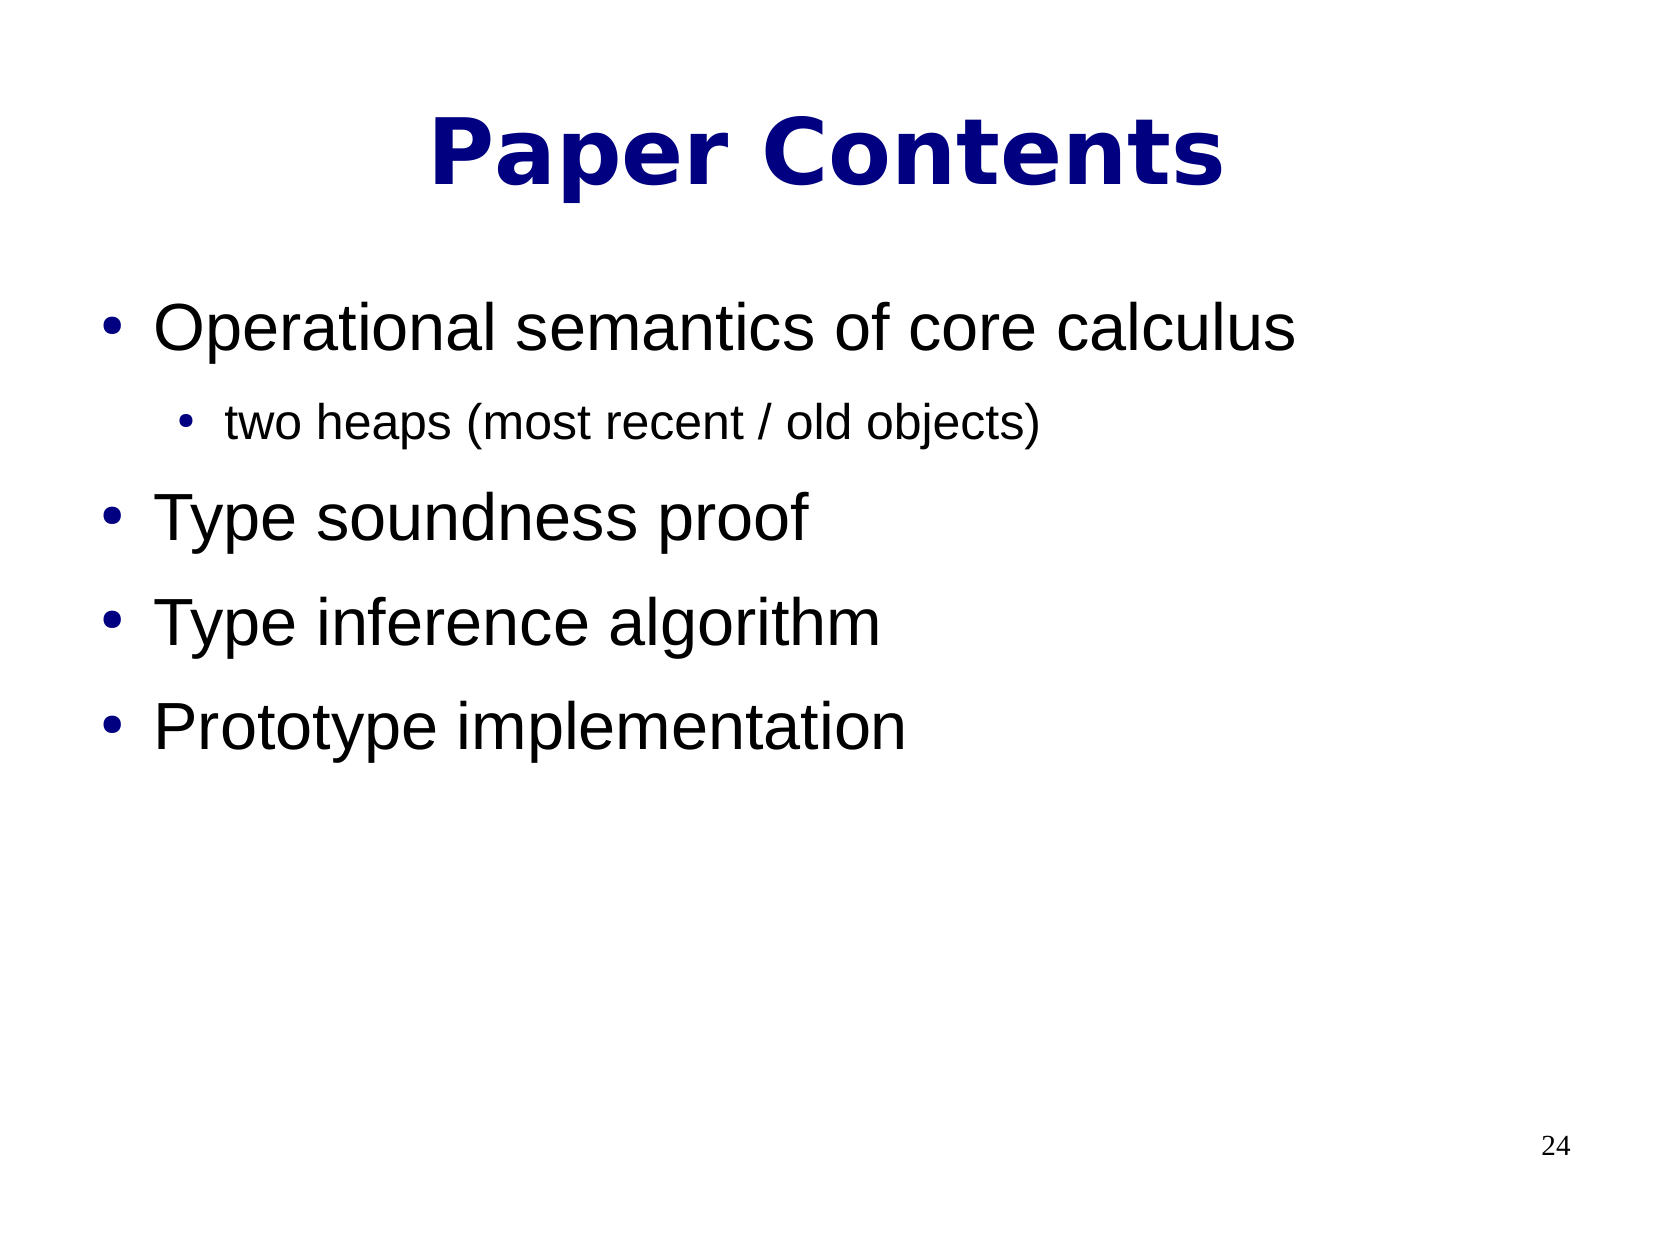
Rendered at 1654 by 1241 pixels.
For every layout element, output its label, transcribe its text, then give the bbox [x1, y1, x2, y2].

list Operational semantics of core calculus two heaps (most recent / old objects) Type soundness proof Type inference algorithm Prototype implementation [82, 290, 1571, 1051]
title Paper Contents [82, 56, 1571, 250]
